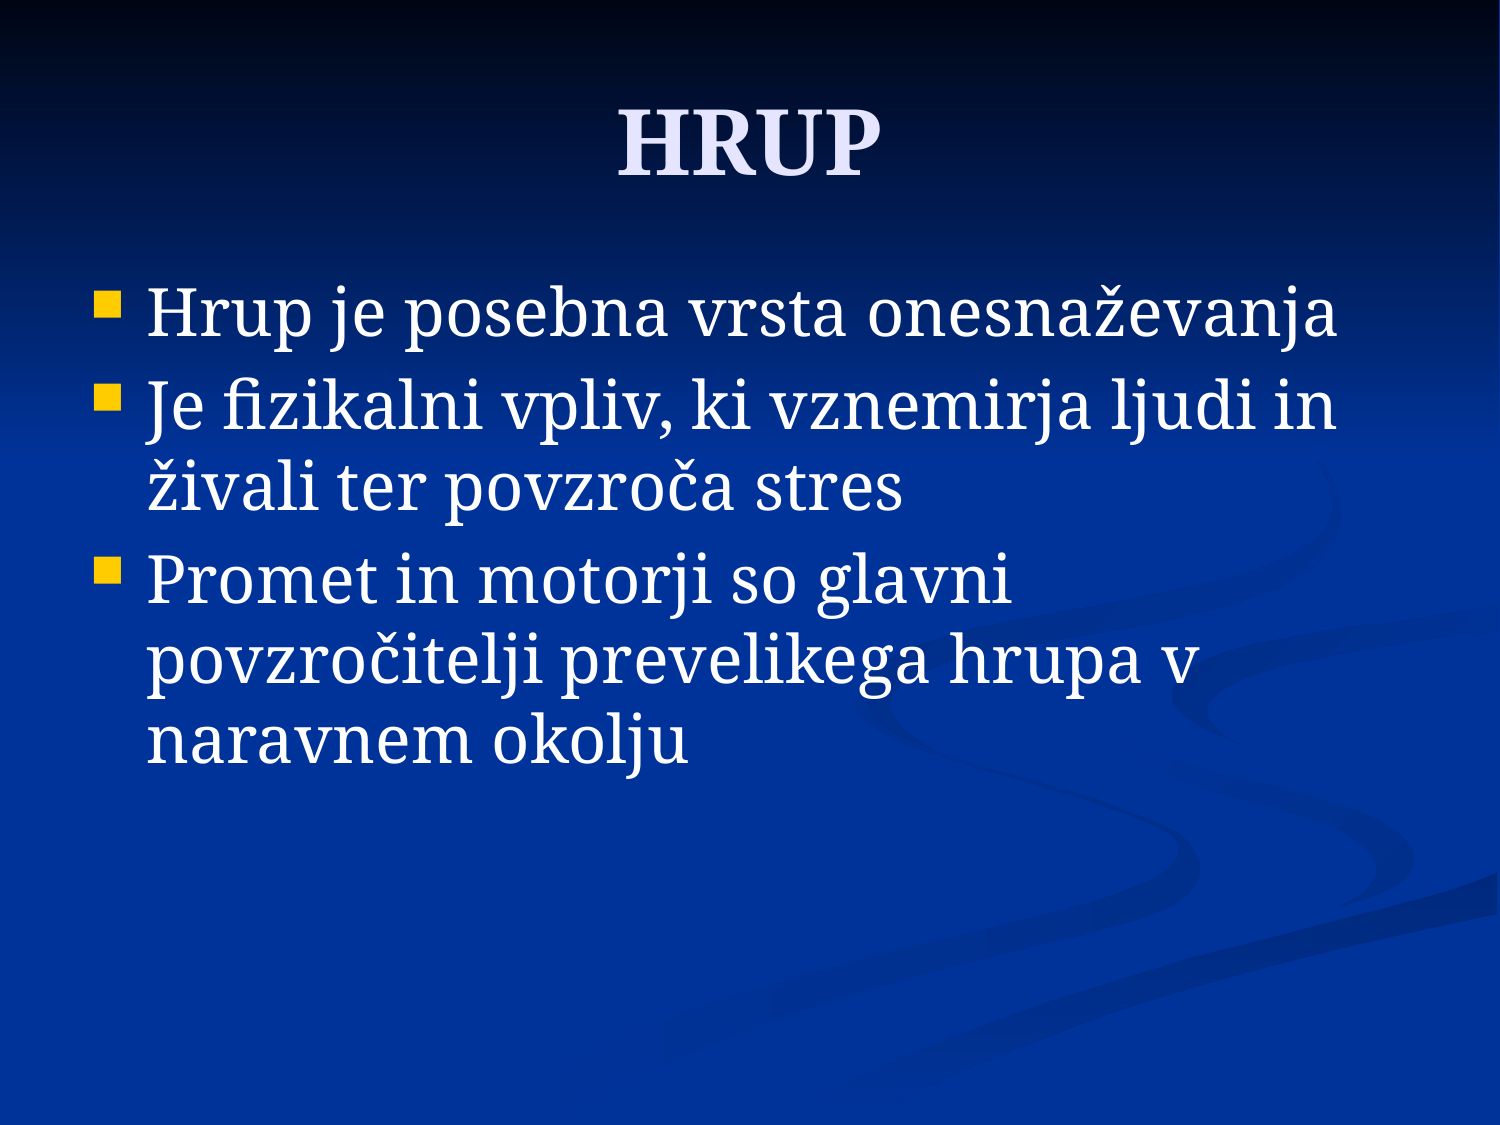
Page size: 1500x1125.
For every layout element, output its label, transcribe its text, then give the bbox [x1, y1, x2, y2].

title HRUP [75, 45, 1425, 233]
list Hrup je posebna vrsta onesnaževanja Je fizikalni vpliv, ki vznemirja ljudi in živali ter povzroča stres Promet in motorji so glavni povzročitelji prevelikega hrupa v naravnem okolju [75, 262, 1425, 1005]
